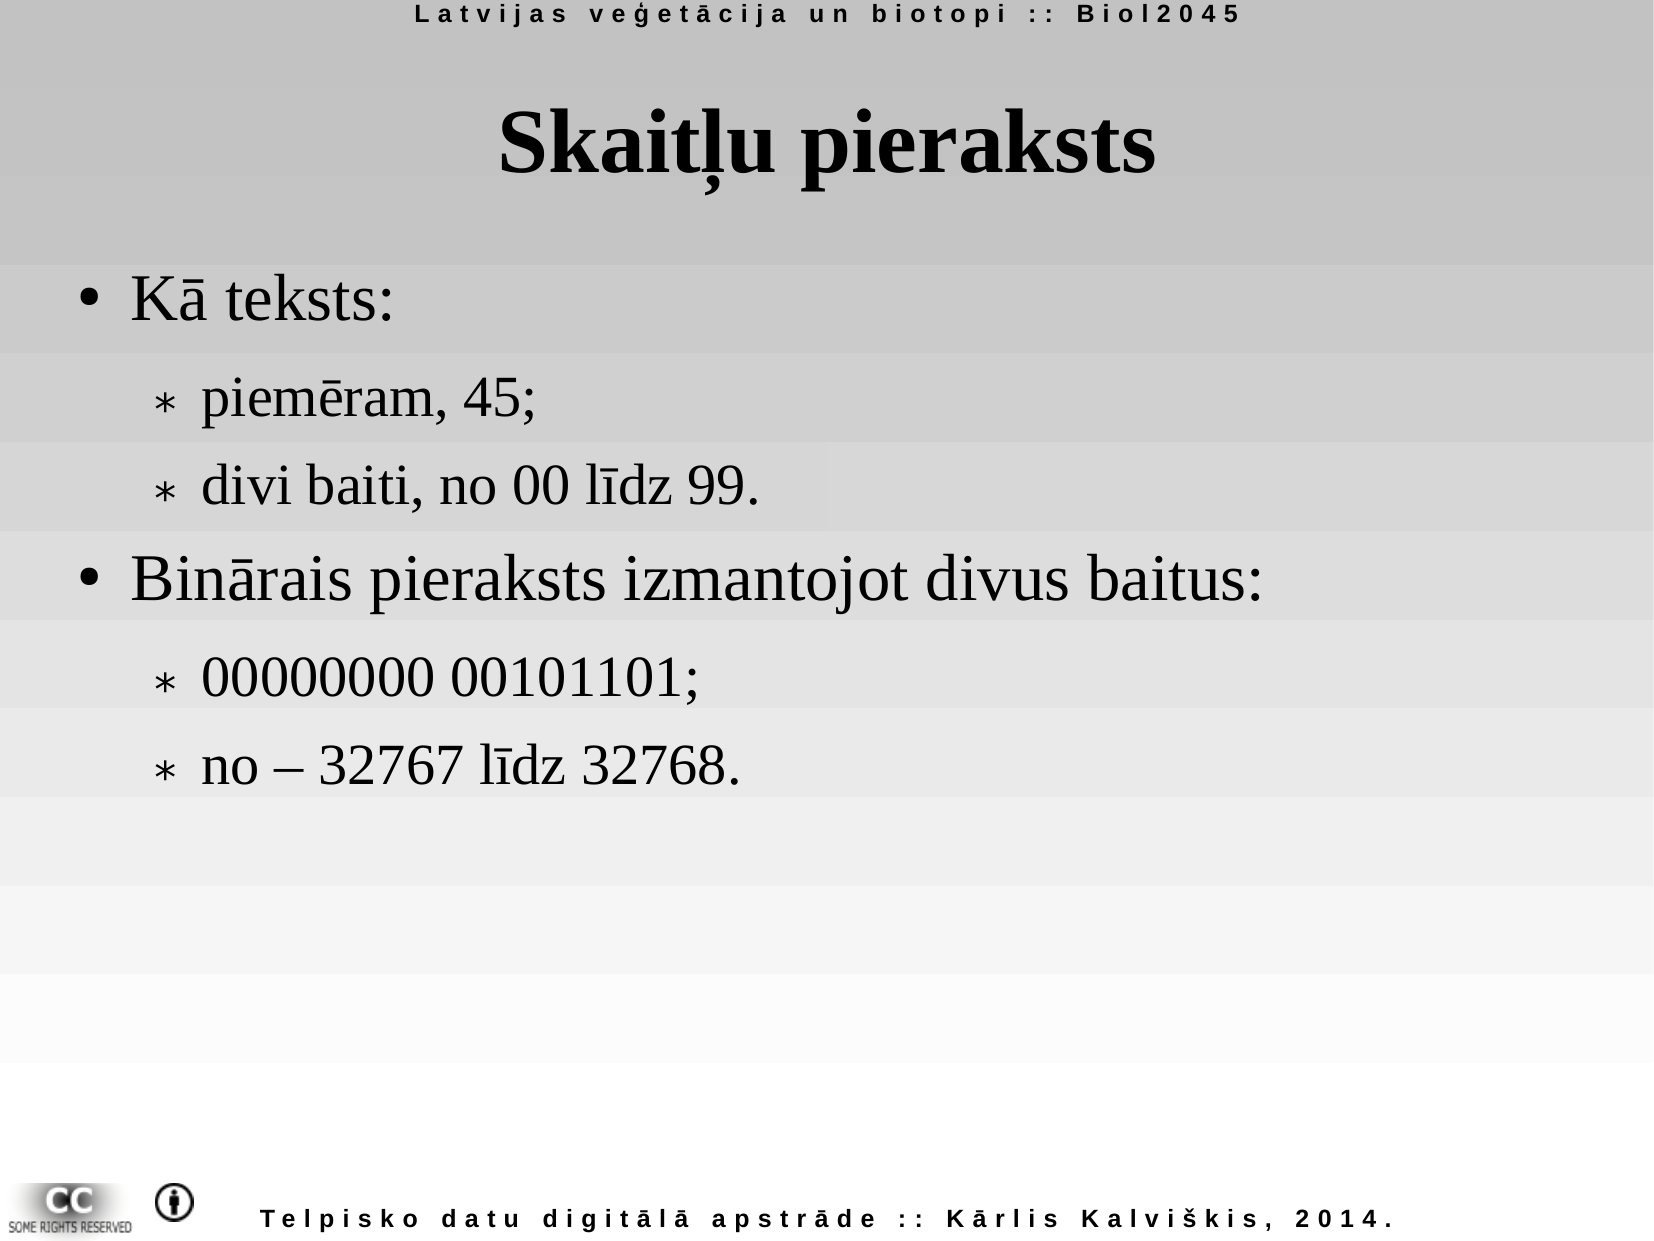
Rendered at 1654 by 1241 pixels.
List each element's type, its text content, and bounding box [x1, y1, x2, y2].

title Skaitļu pieraksts [59, 37, 1596, 246]
list Kā teksts: piemēram, 45; divi baiti, no 00 līdz 99. Binārais pieraksts izmantojot divus baitus: 00000000 00101101; no – 32767 līdz 32768. [59, 261, 1596, 1175]
picture [0, 0, 1654, 1241]
